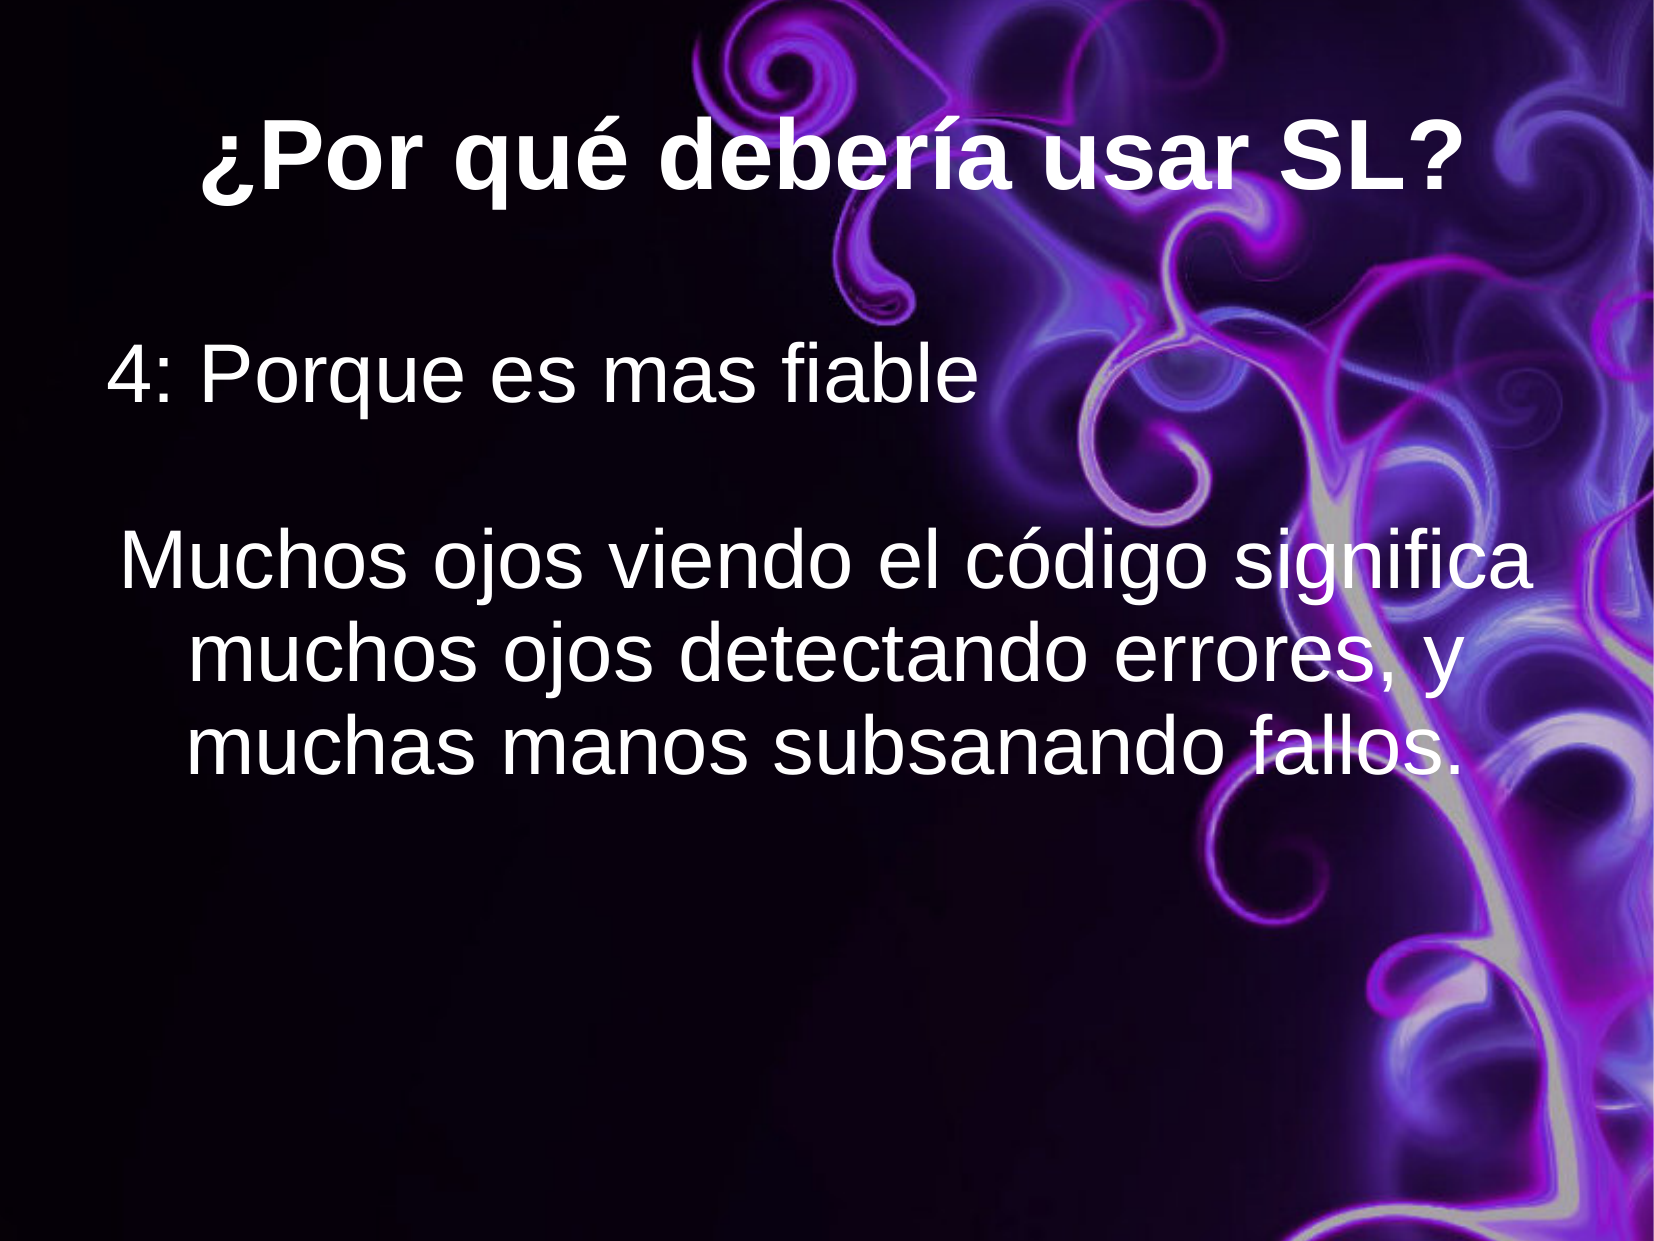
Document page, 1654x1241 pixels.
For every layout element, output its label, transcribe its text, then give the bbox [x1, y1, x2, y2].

subtitle 4: Porque es mas fiable Muchos ojos viendo el código significa muchos ojos detectando errores, y muchas manos subsanando fallos. [82, 290, 1571, 1109]
title ¿Por qué debería usar SL? [88, 59, 1577, 252]
picture [426, 252, 1227, 290]
